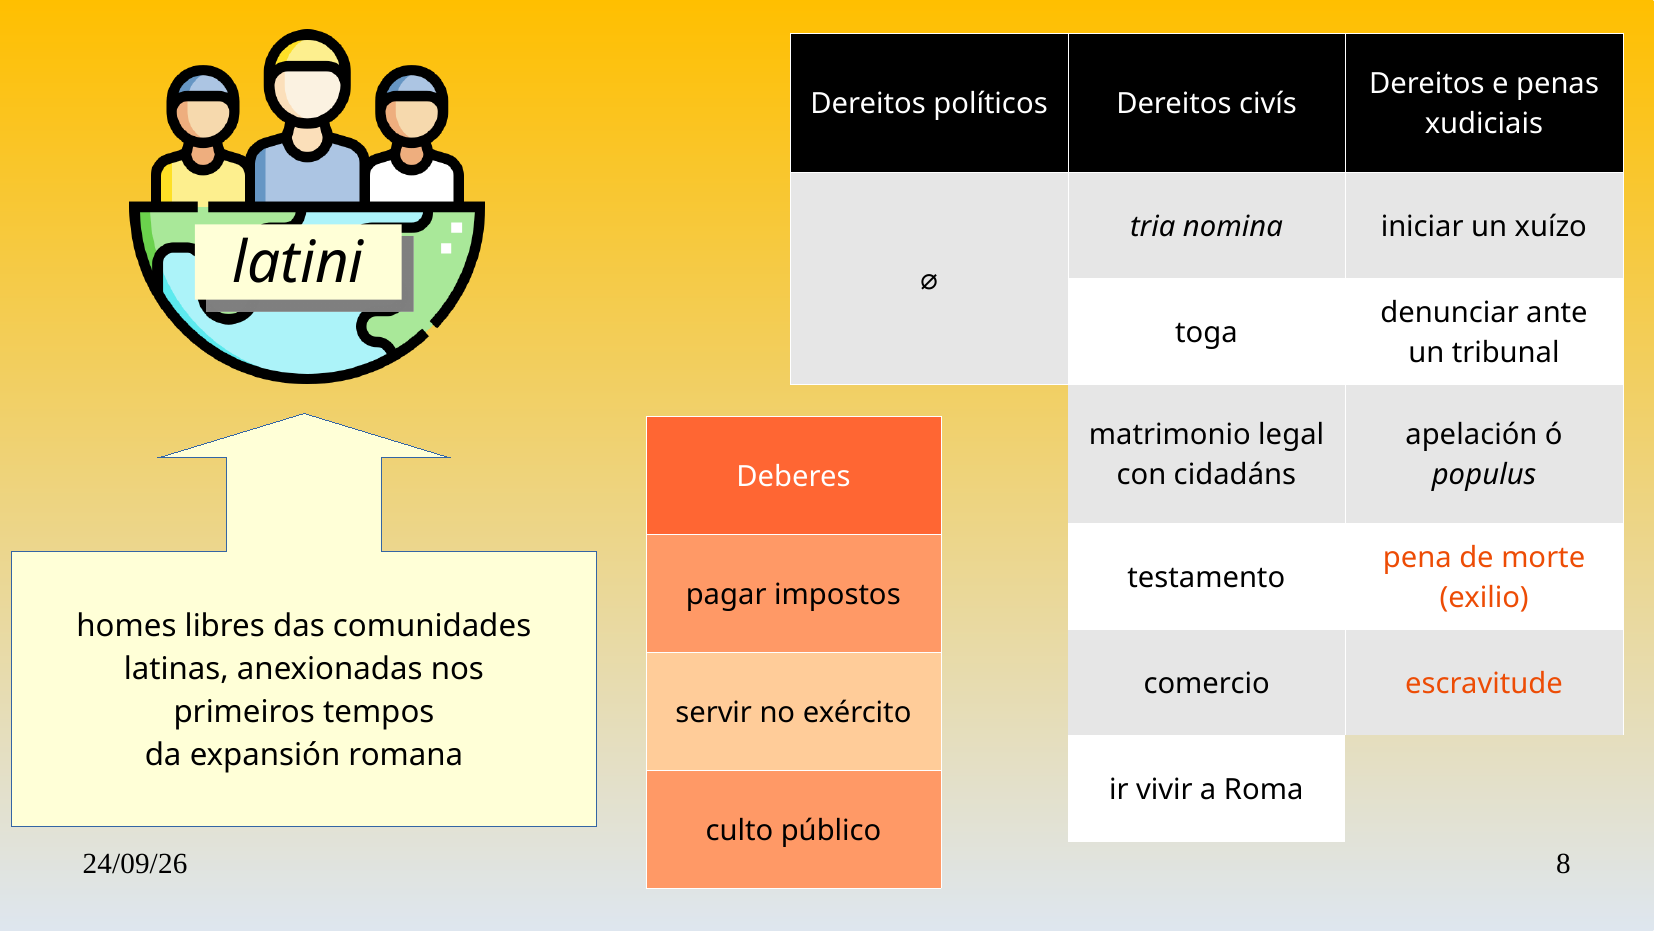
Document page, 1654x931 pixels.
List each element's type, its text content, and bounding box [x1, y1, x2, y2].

table_cell matrimonio legal con cidadáns [1068, 385, 1345, 523]
table_cell [942, 523, 1068, 629]
table_header Deberes [647, 417, 941, 534]
table_cell [942, 735, 1068, 841]
table_cell apelación ó populus [1346, 385, 1623, 523]
text_box latini [194, 224, 402, 300]
table_cell ⌀ [791, 173, 1068, 384]
table_cell denunciar ante un tribunal [1346, 279, 1623, 384]
table_cell [790, 385, 1068, 523]
table_cell servir no exército [647, 653, 941, 770]
table_cell tria nomina [1069, 173, 1345, 278]
table_cell ir vivir a Roma [1068, 736, 1345, 841]
table_cell testamento [1068, 524, 1345, 629]
table_header Dereitos civís [1069, 34, 1345, 172]
table_cell culto público [647, 771, 941, 888]
table_cell comercio [1068, 630, 1345, 735]
table_cell iniciar un xuízo [1346, 173, 1623, 278]
table_header Dereitos políticos [791, 34, 1068, 172]
table_cell toga [1069, 279, 1345, 384]
picture [129, 29, 485, 384]
table_cell [942, 629, 1068, 735]
table_header Dereitos e penas xudiciais [1346, 34, 1623, 172]
table_cell [1345, 735, 1623, 841]
text_box homes libres das comunidades latinas, anexionadas nos primeiros tempos da expansión romana [11, 413, 597, 827]
table_cell escravitude [1346, 630, 1623, 735]
table_cell pagar impostos [647, 535, 941, 652]
table_cell pena de morte (exilio) [1346, 524, 1623, 629]
